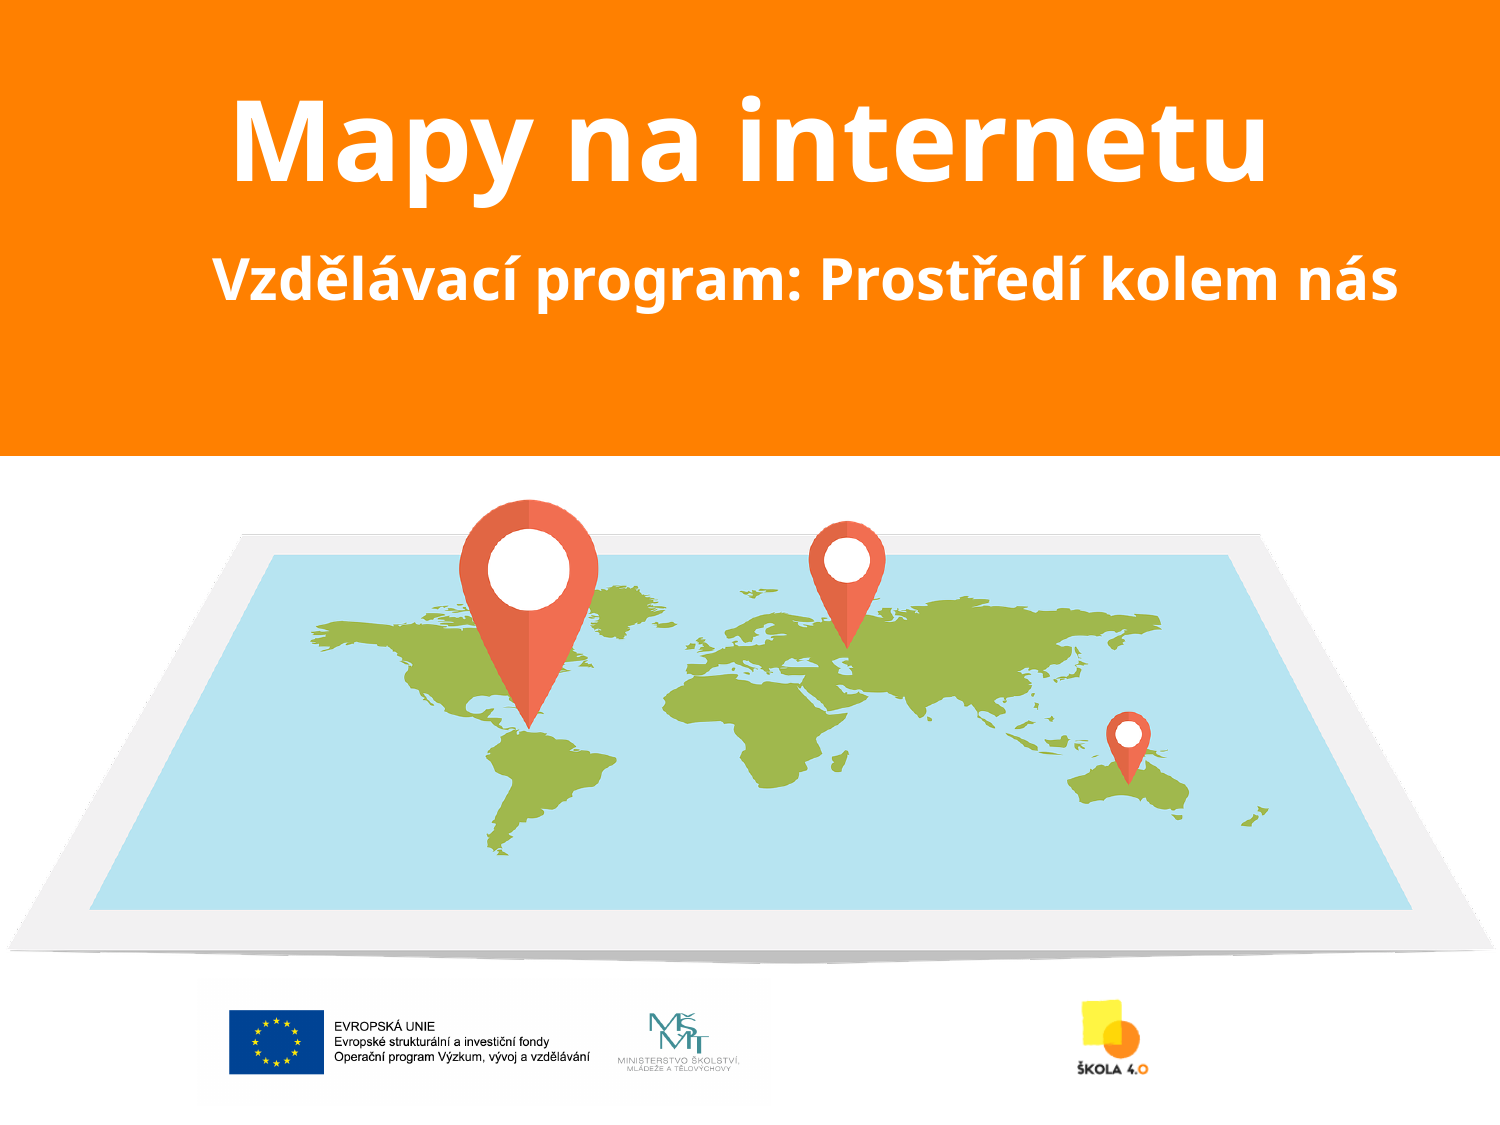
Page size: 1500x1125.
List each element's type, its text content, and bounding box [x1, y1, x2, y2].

text_box Vzdělávací program: Prostředí kolem nás [197, 235, 1414, 320]
picture [0, 456, 1500, 1106]
text_box [0, 0, 1500, 456]
text_box Mapy na internetu [112, 61, 1388, 304]
